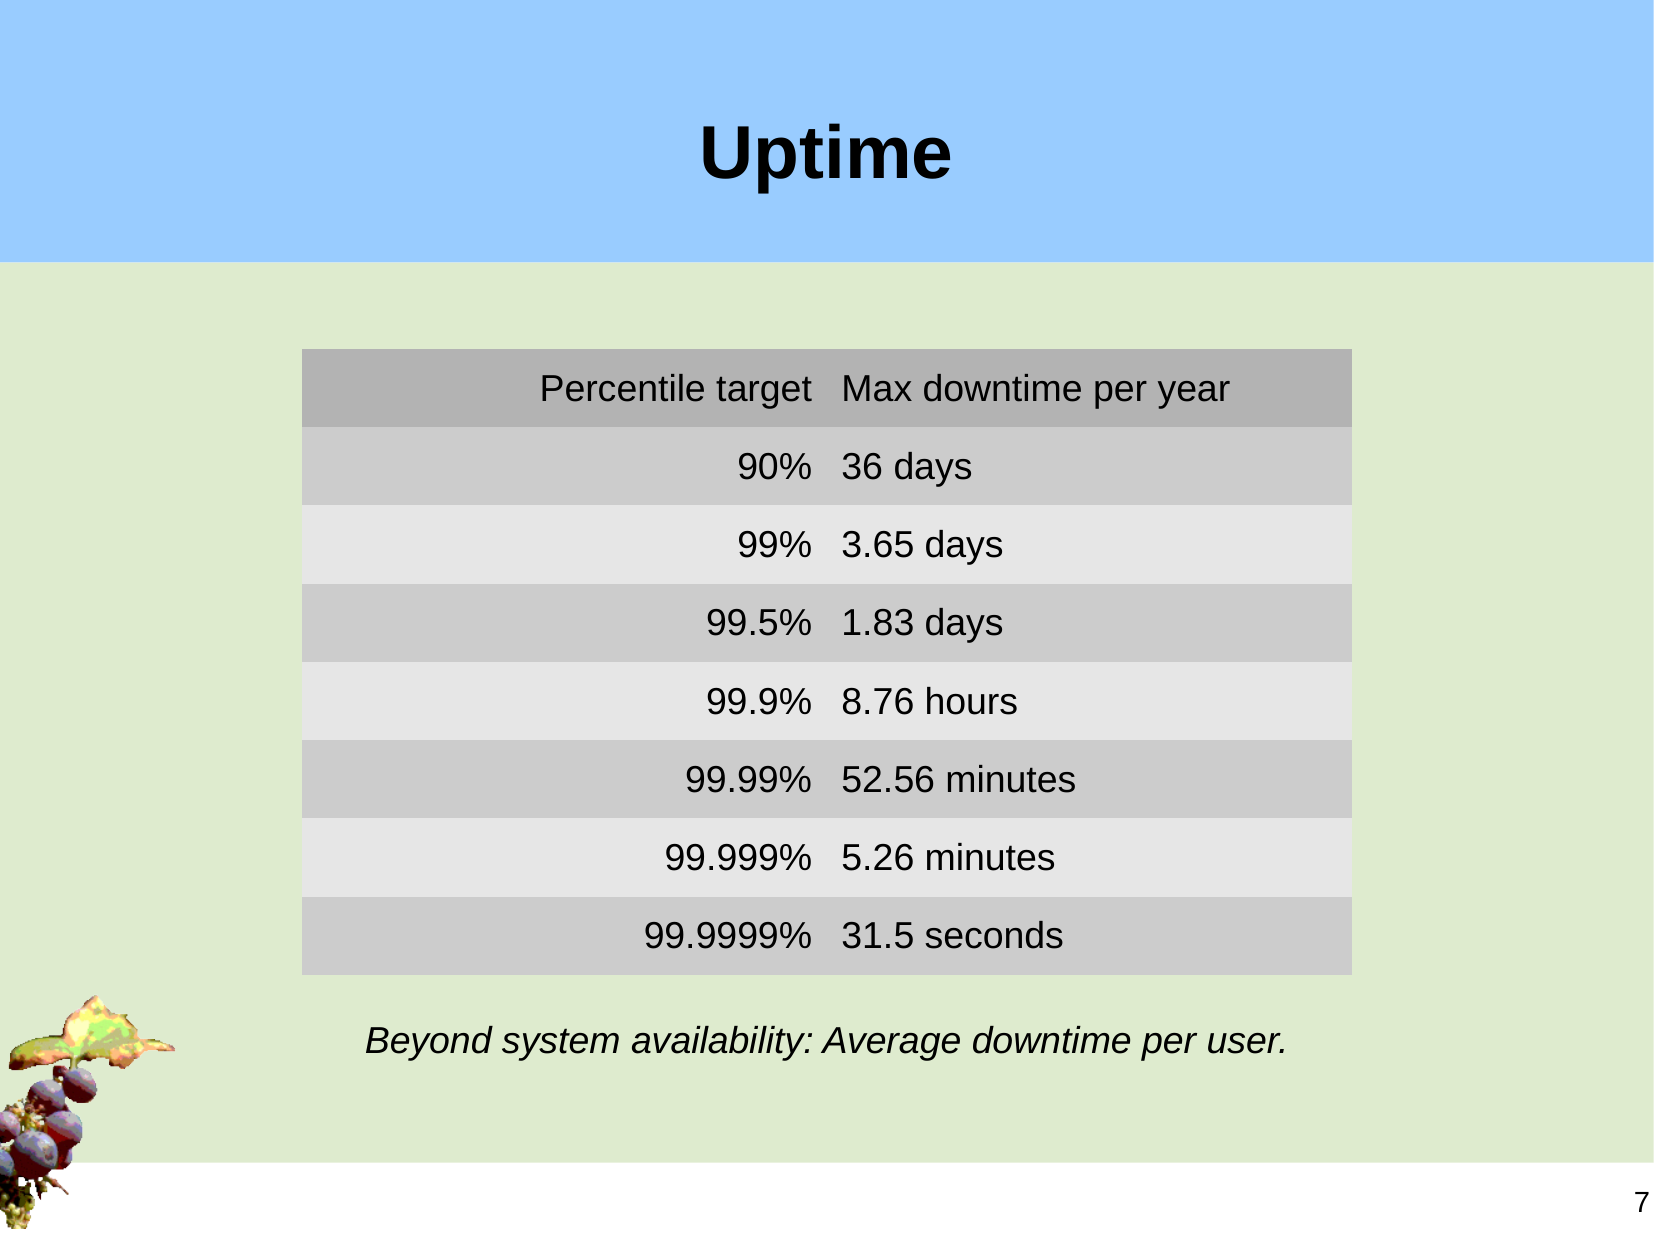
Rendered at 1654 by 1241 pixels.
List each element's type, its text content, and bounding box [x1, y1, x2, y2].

table_cell 8.76 hours [827, 662, 1352, 740]
table_cell 52.56 minutes [827, 740, 1352, 818]
picture [0, 990, 188, 1229]
table_cell 99.5% [302, 584, 827, 662]
text_box Beyond system availability: Average downtime per user. [339, 1012, 1315, 1070]
table_cell 99.999% [302, 818, 827, 897]
table_cell 99.9999% [302, 897, 827, 975]
table_cell 1.83 days [827, 584, 1352, 662]
table_cell 90% [302, 427, 827, 505]
title Uptime [82, 49, 1571, 257]
table_cell 36 days [827, 427, 1352, 505]
table_cell 3.65 days [827, 505, 1352, 584]
table_header Percentile target [302, 349, 827, 427]
table_header Max downtime per year [827, 349, 1352, 427]
table_cell 99.9% [302, 662, 827, 740]
table_cell 99% [302, 505, 827, 584]
table_cell 99.99% [302, 740, 827, 818]
table_cell 31.5 seconds [827, 897, 1352, 975]
table_cell 5.26 minutes [827, 818, 1352, 897]
